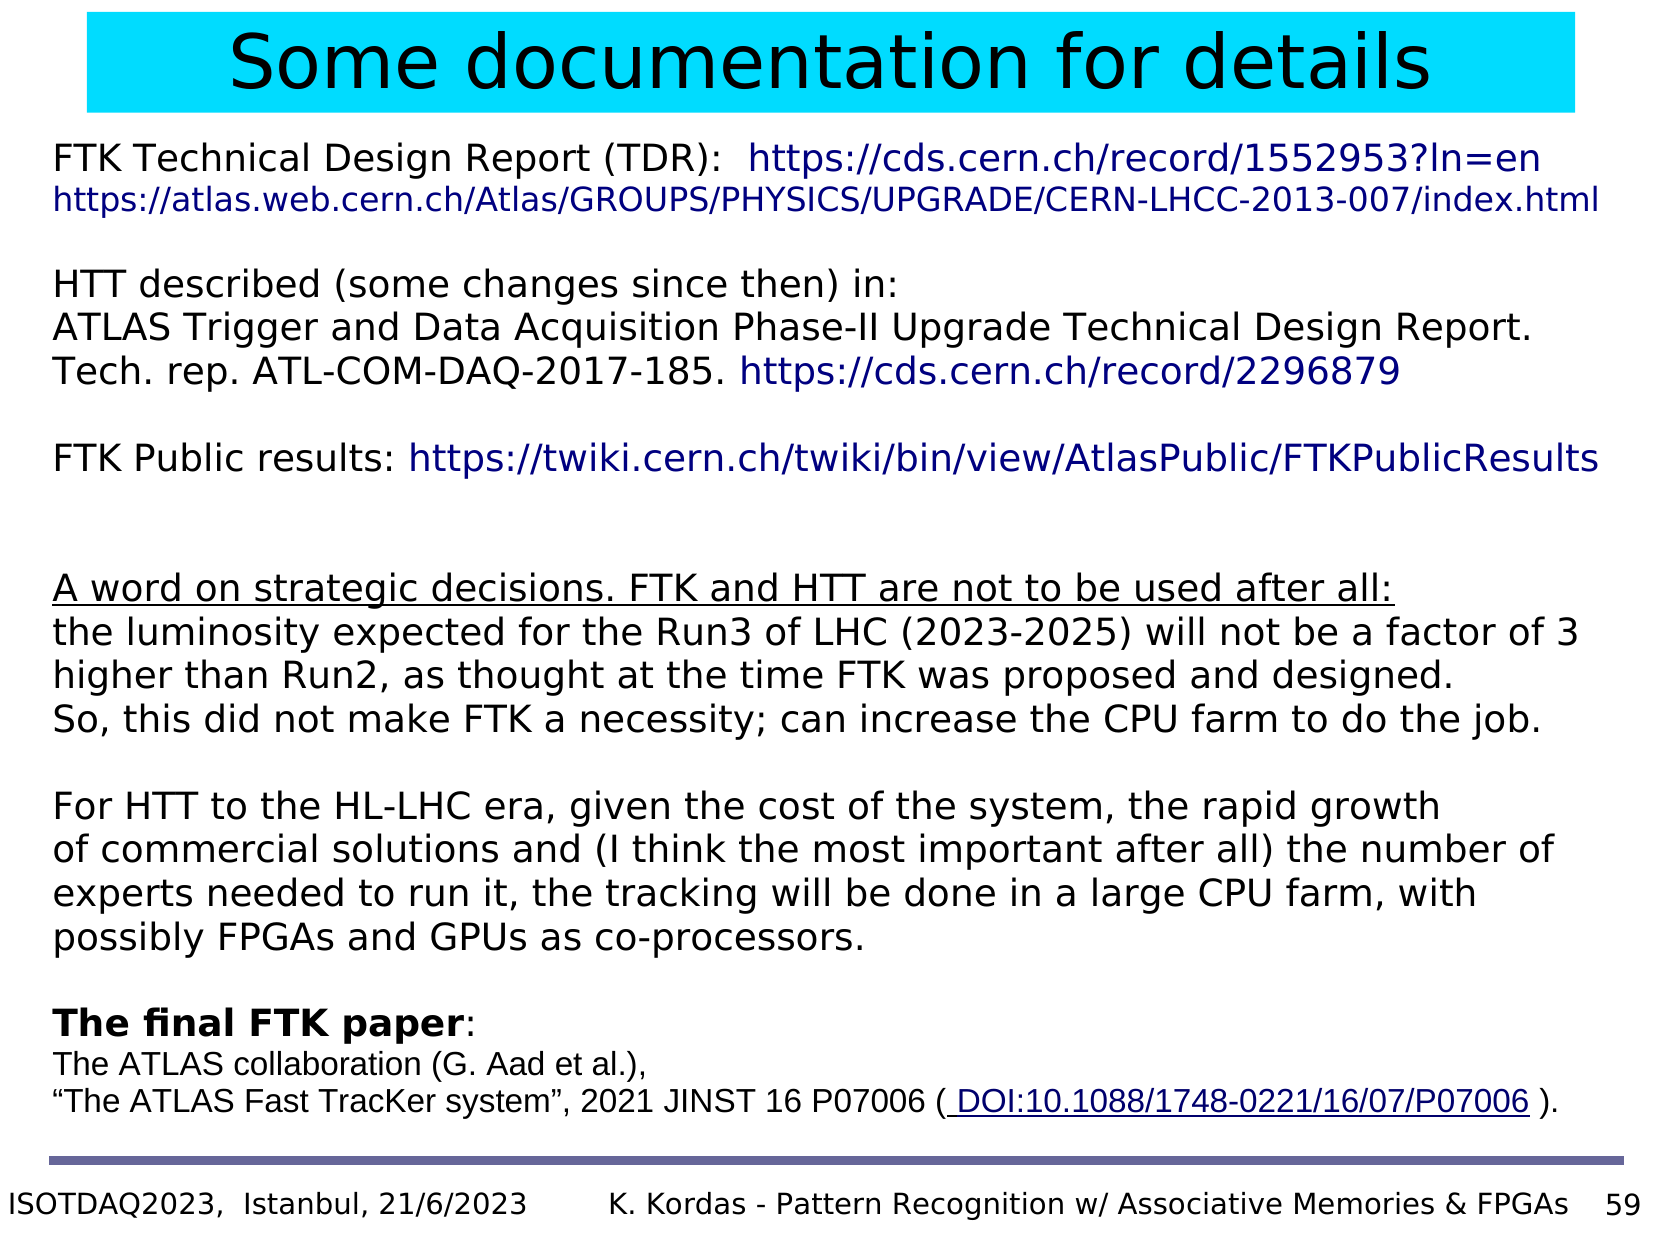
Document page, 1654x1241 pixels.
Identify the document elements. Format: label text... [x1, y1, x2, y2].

title Some documentation for details [86, 11, 1576, 113]
text_box FTK Technical Design Report (TDR): https://cds.cern.ch/record/1552953?ln=en https://atlas.web.cern.ch/Atlas/GROUPS/PHYSICS/UPGRADE/CERN-LHCC-2013-007/index.html HTT described (some changes since then) in: ATLAS Trigger and Data Acquisition Phase-II Upgrade Technical Design Report. Tech. rep. ATL-COM-DAQ-2017-185. https://cds.cern.ch/record/2296879 FTK Public results: https://twiki.cern.ch/twiki/bin/view/AtlasPublic/FTKPublicResults A word on strategic decisions. FTK and HTT are not to be used after all: the luminosity expected for the Run3 of LHC (2023-2025) will not be a factor of 3 higher than Run2, as thought at the time FTK was proposed and designed. So, this did not make FTK a necessity; can increase the CPU farm to do the job. For HTT to the HL-LHC era, given the cost of the system, the rapid growth of commercial solutions and (I think the most important after all) the number of experts needed to run it, the tracking will be done in a large CPU farm, with possibly FPGAs and GPUs as co-processors. The final FTK paper: The ATLAS collaboration (G. Aad et al.), “The ATLAS Fast TracKer system”, 2021 JINST 16 P07006 ( DOI:10.1088/1748-0221/16/07/P07006 ). [37, 129, 1634, 1153]
